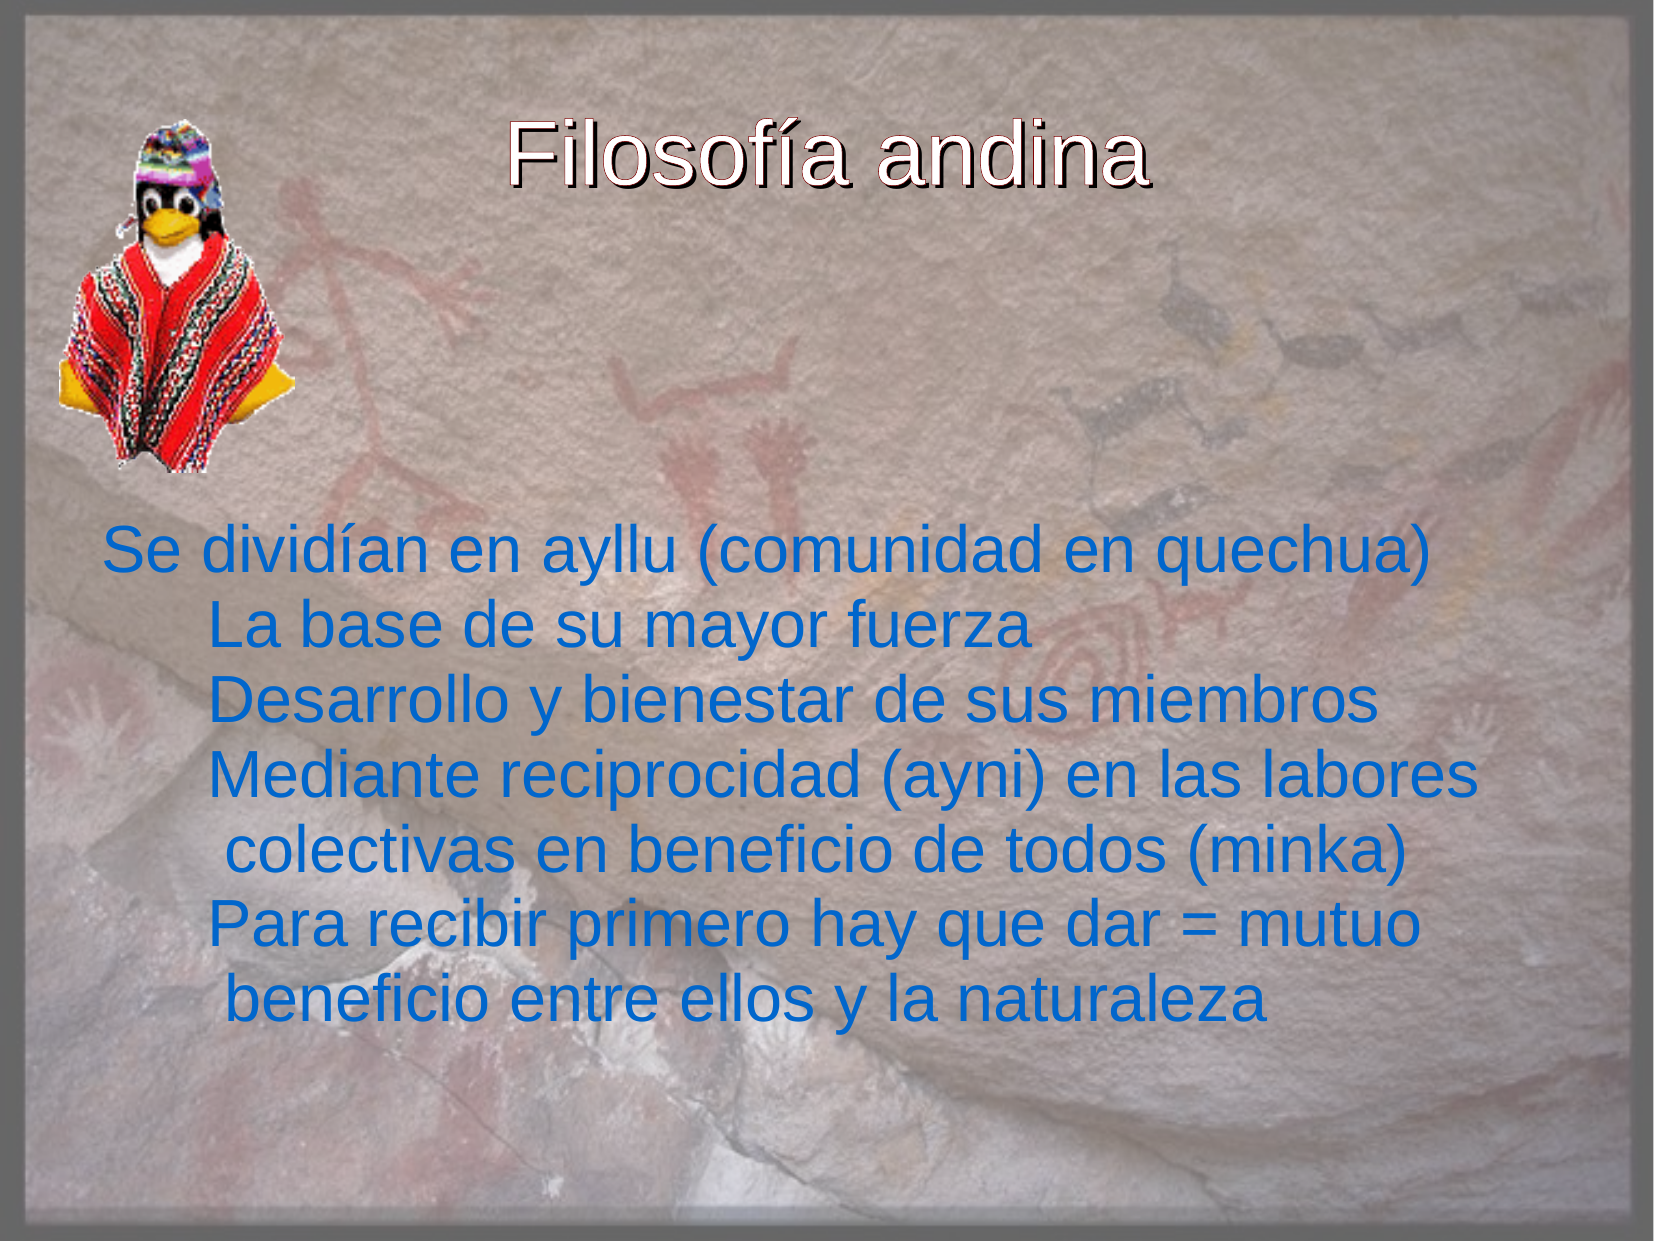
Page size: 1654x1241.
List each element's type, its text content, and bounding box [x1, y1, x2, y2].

picture [0, 0, 1654, 1241]
subtitle Se dividían en ayllu (comunidad en quechua) La base de su mayor fuerza Desarrollo y bienestar de sus miembros Mediante reciprocidad (ayni) en las labores colectivas en beneficio de todos (minka) Para recibir primero hay que dar = mutuo beneficio entre ellos y la naturaleza [82, 290, 1565, 1109]
title Filosofía andina [82, 49, 1571, 257]
